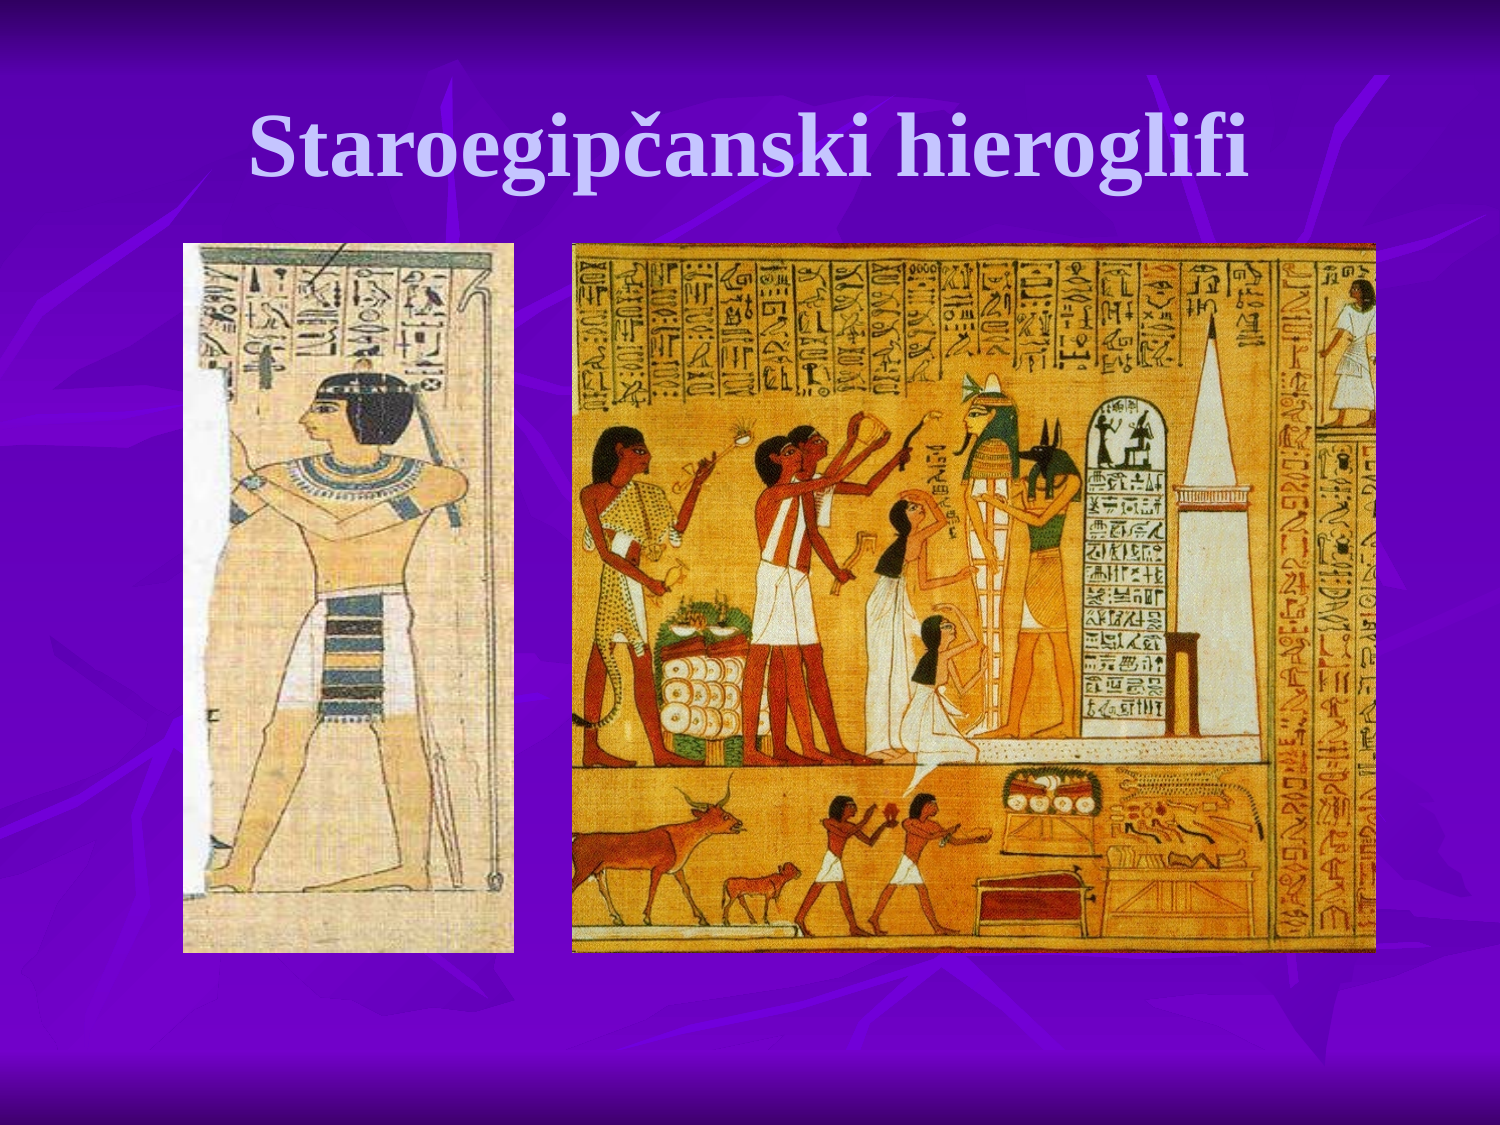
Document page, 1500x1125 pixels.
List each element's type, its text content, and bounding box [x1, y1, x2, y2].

title Staroegipčanski hieroglifi [75, 45, 1425, 234]
picture [572, 243, 1376, 953]
picture [183, 243, 514, 953]
